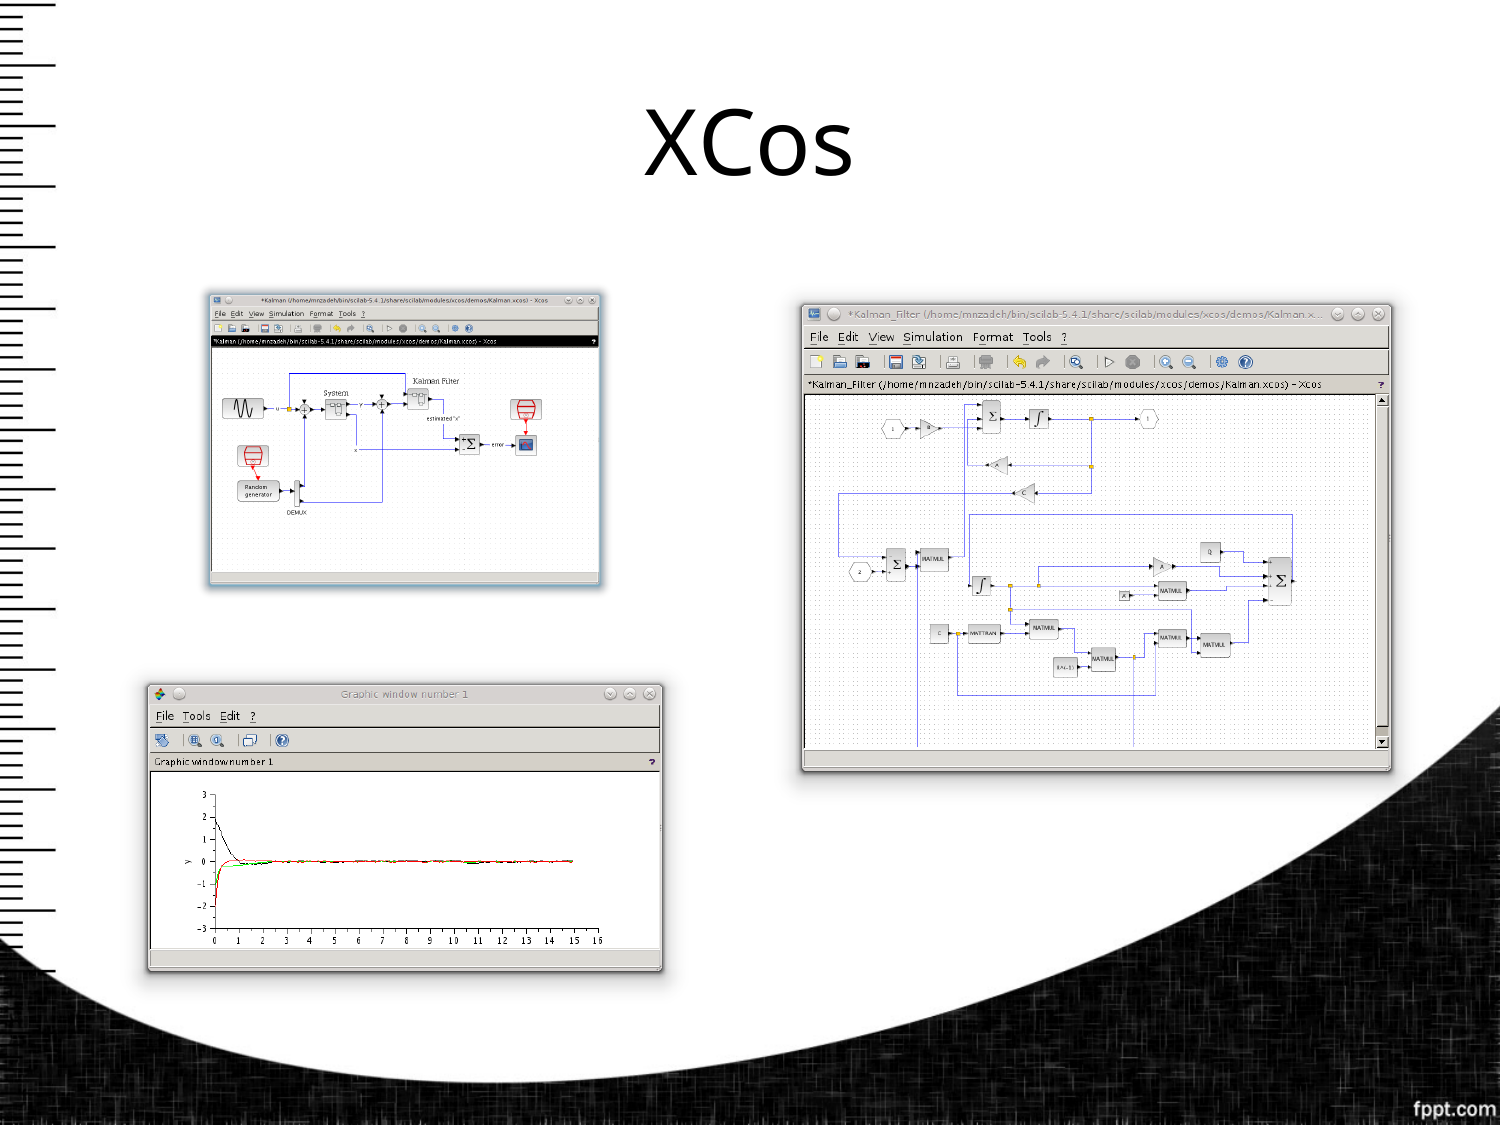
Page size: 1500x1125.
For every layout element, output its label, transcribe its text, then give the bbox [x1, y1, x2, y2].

picture [0, 0, 1500, 1125]
title XCos [75, 45, 1426, 233]
